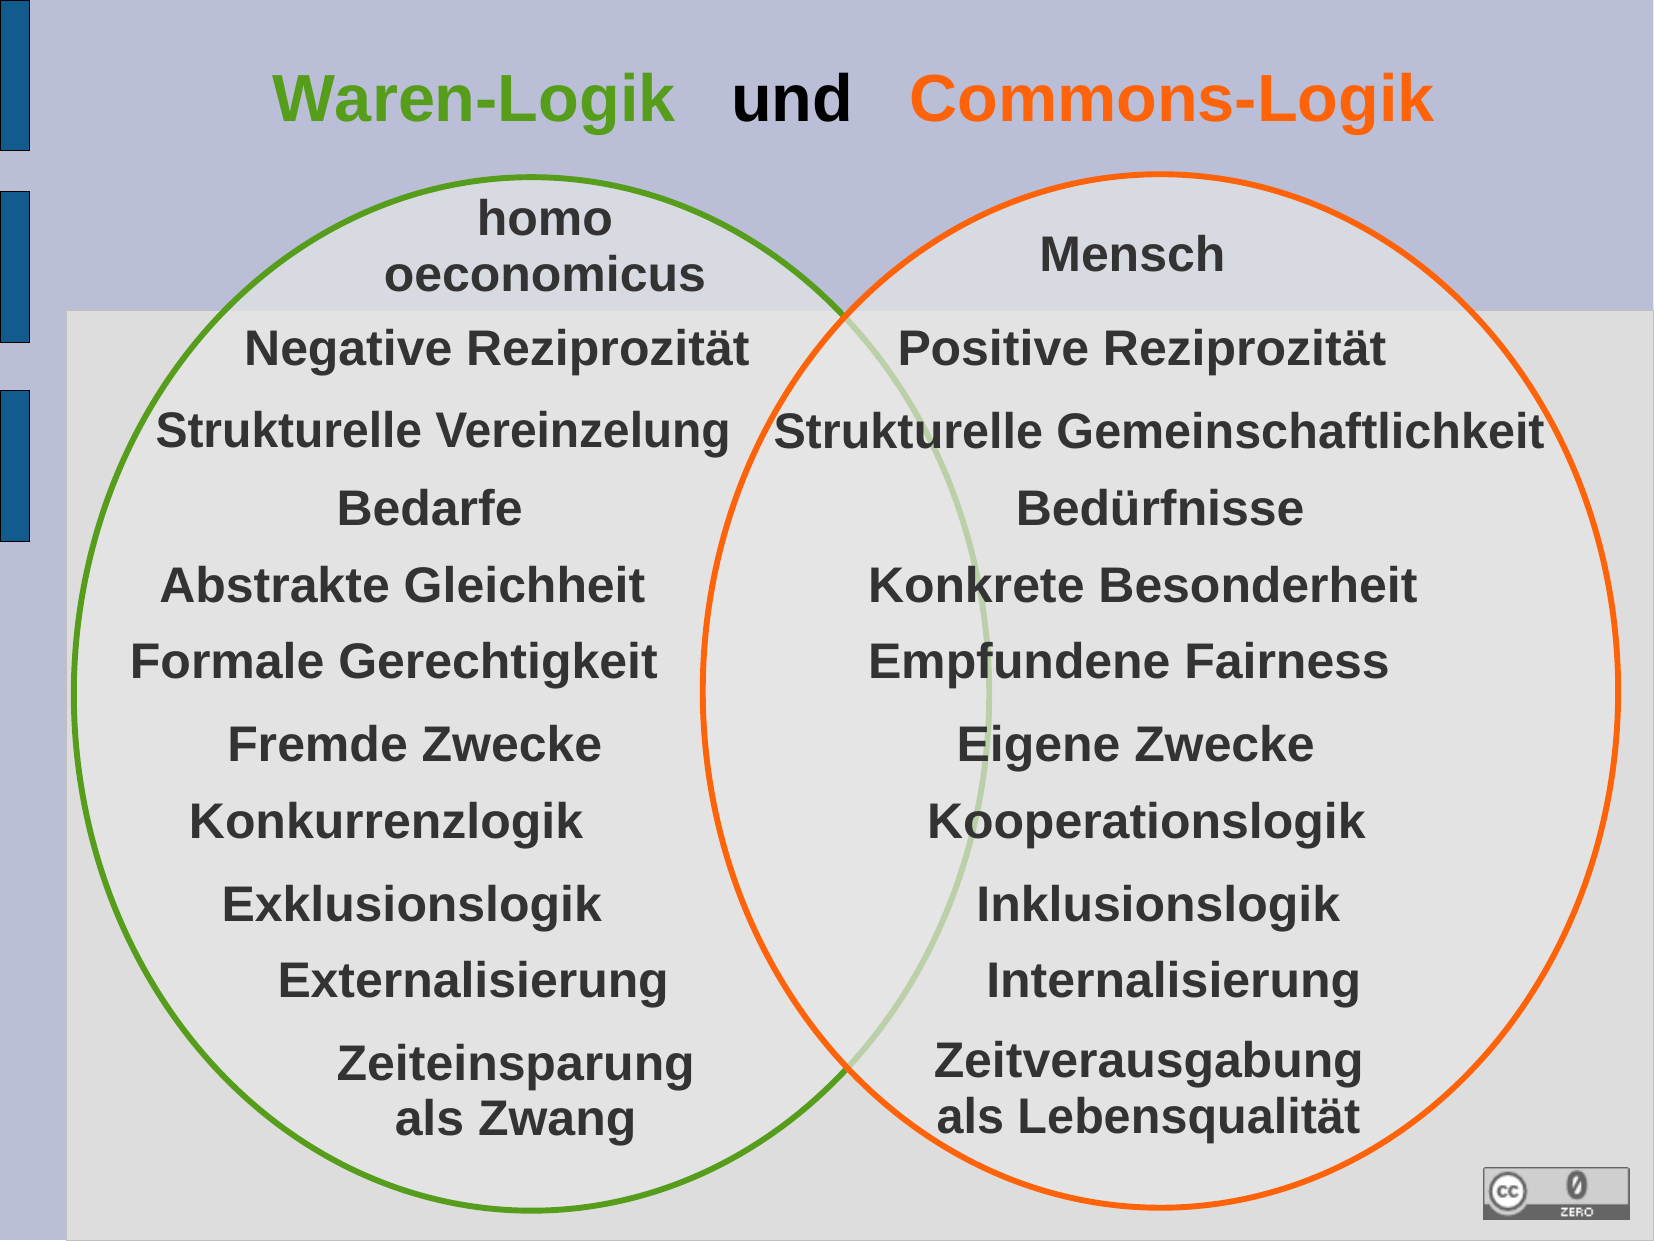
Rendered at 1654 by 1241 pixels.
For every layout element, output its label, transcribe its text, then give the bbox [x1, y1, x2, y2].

text_box Negative Reziprozität [229, 313, 765, 385]
text_box [955, 1153, 1366, 1208]
text_box Strukturelle Gemeinschaftlichkeit [758, 395, 1562, 467]
text_box Empfundene Fairness [853, 625, 1406, 698]
text_box Kooperationslogik [912, 785, 1381, 857]
picture [1483, 1167, 1630, 1220]
text_box Mensch [1024, 218, 1241, 290]
text_box Positive Reziprozität [882, 313, 1402, 385]
text_box Eigene Zwecke [941, 708, 1330, 780]
text_box Fremde Zwecke [212, 708, 618, 780]
text_box Bedürfnisse [1000, 472, 1320, 544]
title Waren-Logik und Commons-Logik [117, 55, 1591, 142]
text_box [462, 177, 601, 183]
text_box Konkurrenzlogik [174, 785, 599, 857]
text_box Zeitverausgabung als Lebensqualität [918, 1025, 1379, 1153]
text_box Abstrakte Gleichheit [144, 549, 661, 621]
text_box homo oeconomicus [369, 183, 721, 311]
text_box Externalisierung [262, 944, 685, 1016]
text_box Inklusionslogik [961, 868, 1356, 940]
text_box Internalisierung [971, 944, 1377, 1016]
text_box Bedarfe [321, 472, 538, 544]
text_box Formale Gerechtigkeit [115, 625, 674, 698]
text_box Exklusionslogik [206, 868, 618, 940]
text_box Strukturelle Vereinzelung [140, 395, 746, 467]
text_box Zeiteinsparung als Zwang [321, 1027, 710, 1155]
text_box Konkrete Besonderheit [853, 549, 1433, 621]
text_box [73, 174, 1619, 1211]
